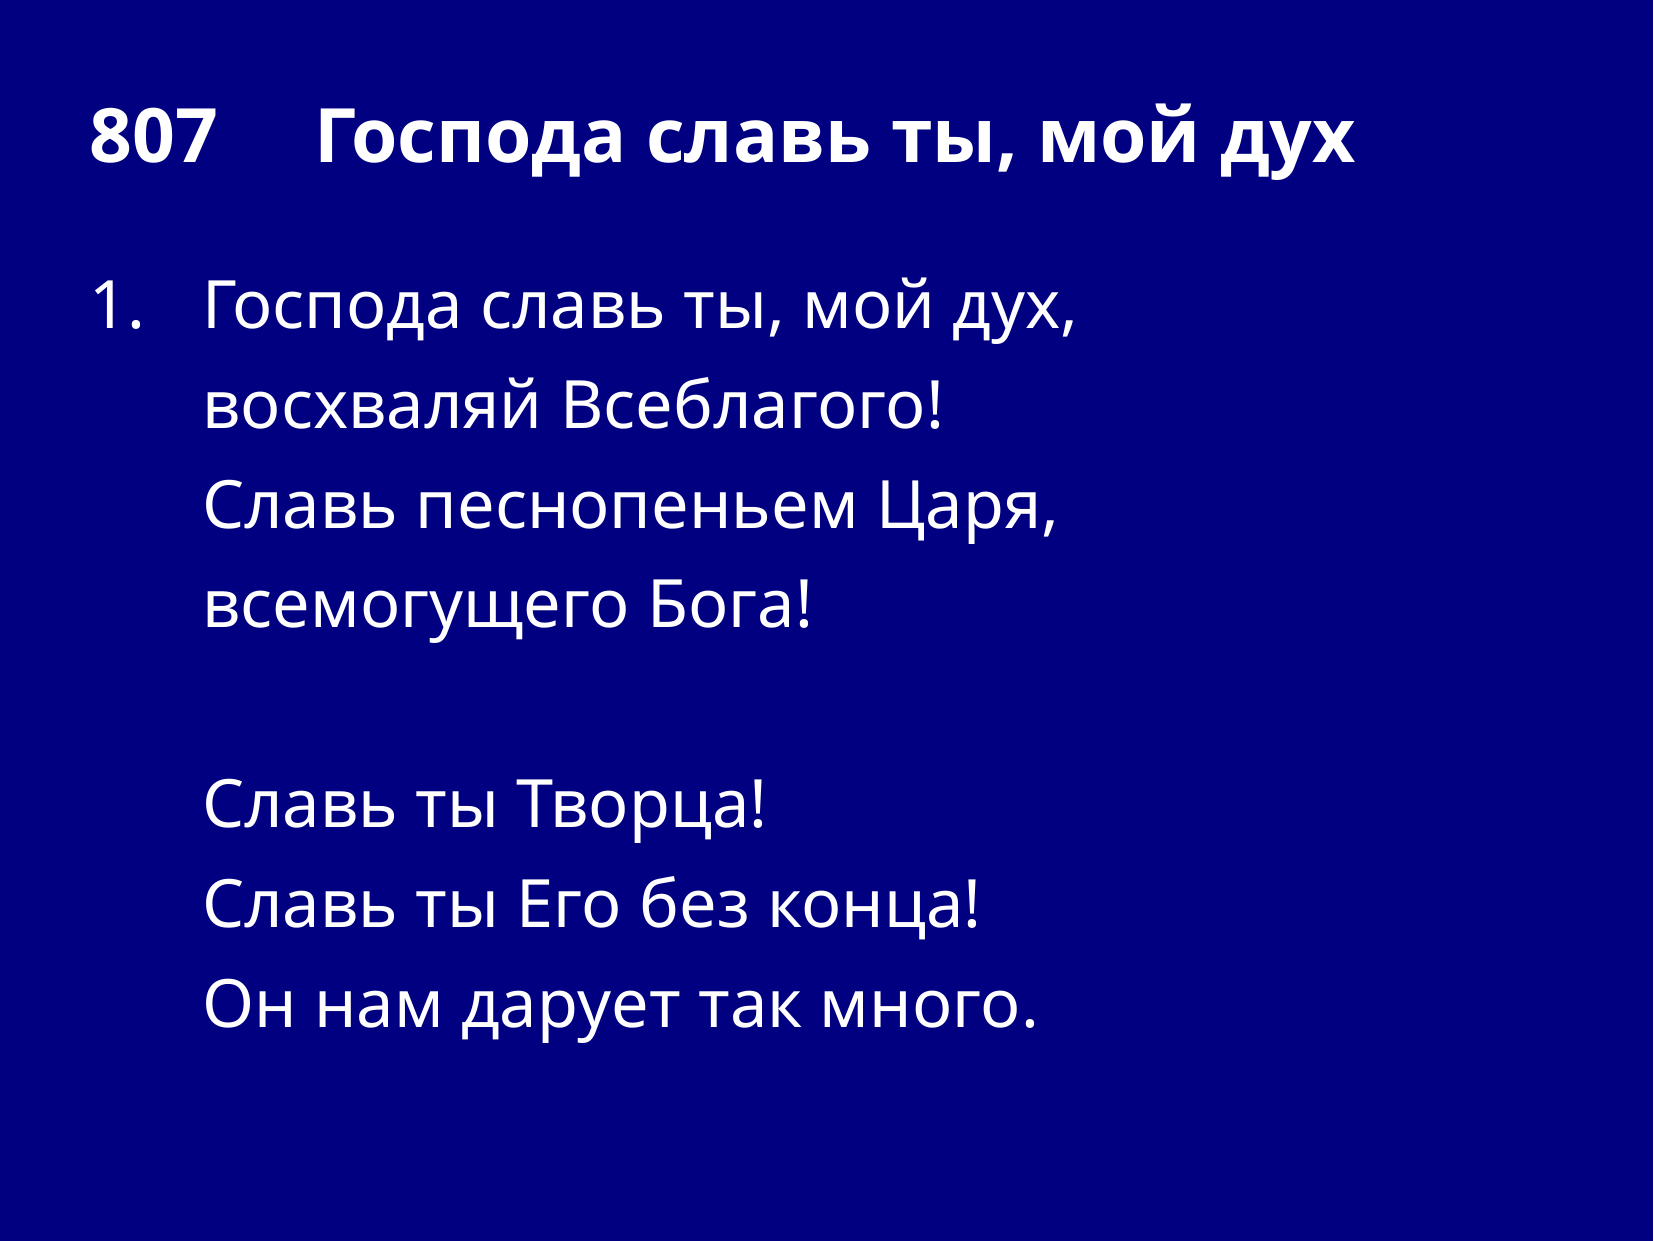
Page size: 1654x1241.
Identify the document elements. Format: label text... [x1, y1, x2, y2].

text_box 807 Господа славь ты, мой дух [75, 75, 1576, 188]
text_box 1. Господа славь ты, мой дух, восхваляй Всеблагого! Славь песнопеньем Царя, всемогущего Бога! Славь ты Творца! Славь ты Его без конца! Он нам дарует так много. [75, 188, 1576, 1163]
